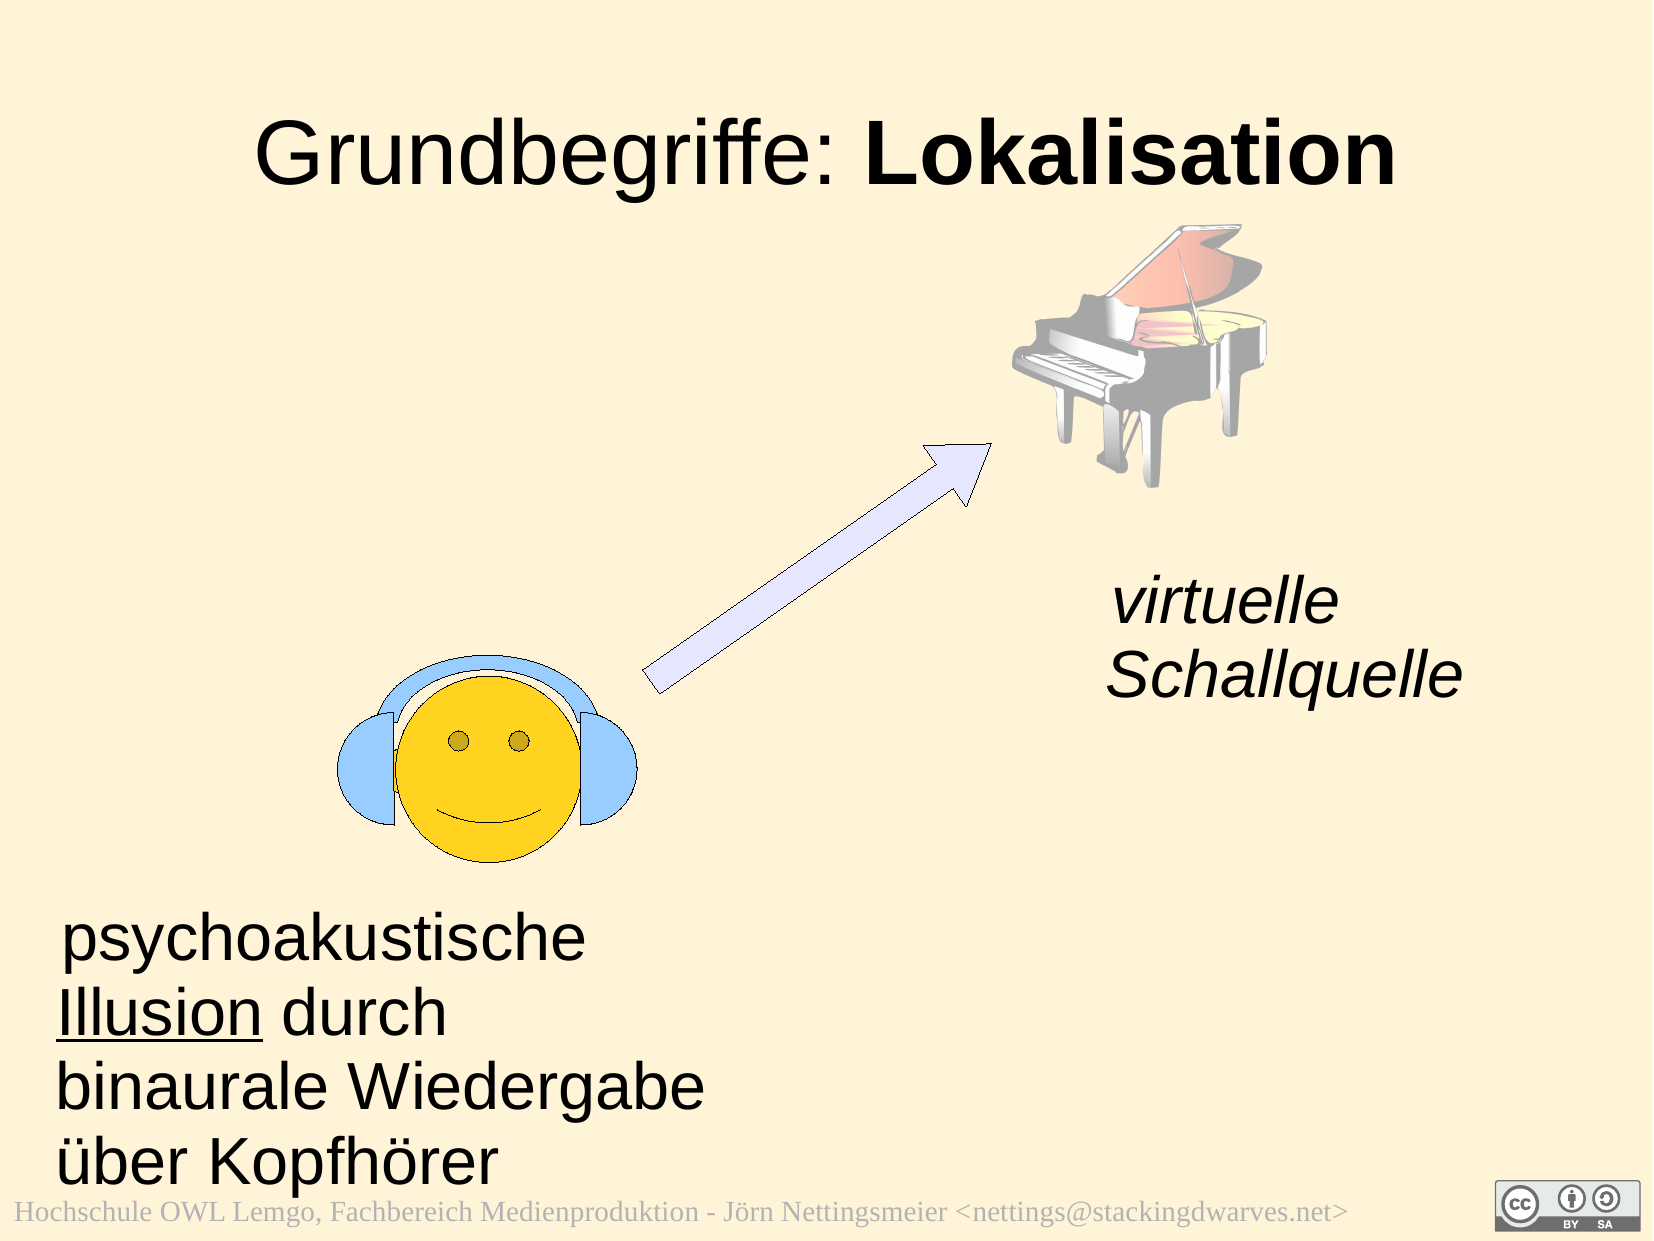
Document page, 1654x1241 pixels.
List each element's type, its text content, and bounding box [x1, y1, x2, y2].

text_box virtuelle Schallquelle [1087, 562, 1538, 787]
text_box [337, 655, 638, 863]
text_box [642, 443, 992, 694]
subtitle psychoakustische Illusion durch binaurale Wiedergabe über Kopfhörer [37, 824, 938, 1199]
title Grundbegriffe: Lokalisation [82, 49, 1571, 257]
picture [1012, 257, 1267, 488]
